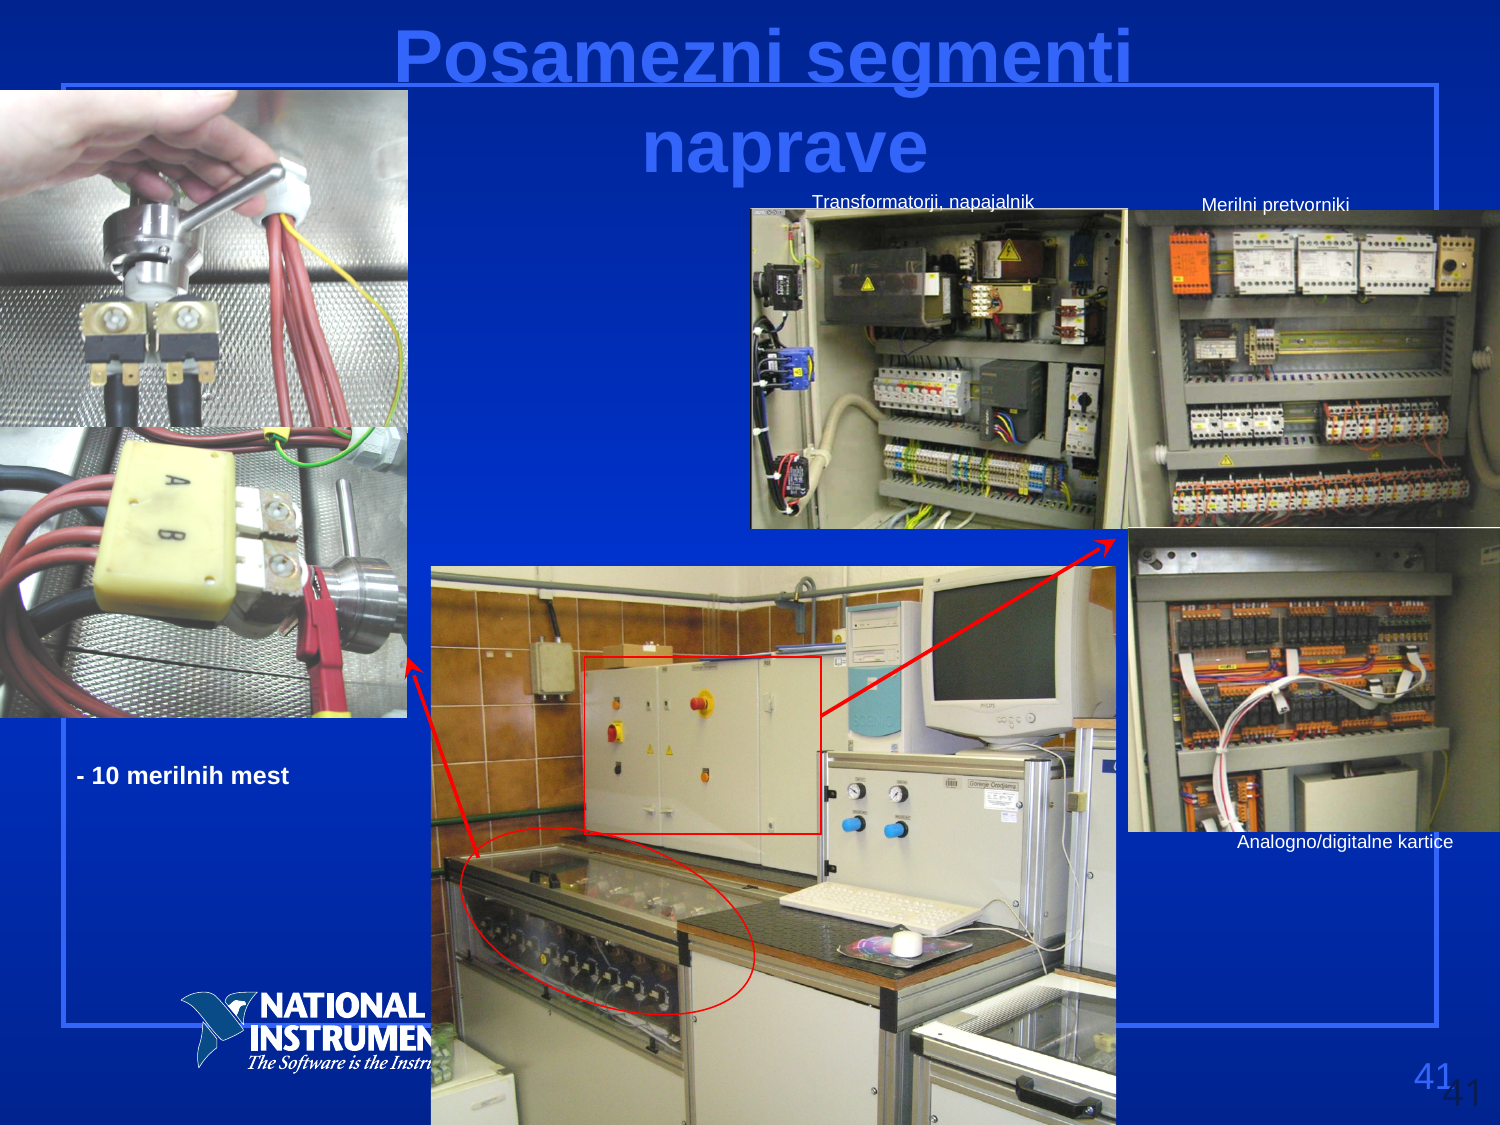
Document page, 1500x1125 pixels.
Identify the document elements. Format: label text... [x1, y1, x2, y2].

picture [750, 208, 1500, 832]
picture [462, 829, 753, 1013]
picture [430, 566, 1117, 1125]
text_box Analogno/digitalne kartice [1222, 822, 1471, 861]
picture [0, 90, 408, 718]
text_box Merilni pretvorniki [1186, 184, 1409, 223]
text_box Transformatorji, napajalnik [797, 182, 1079, 221]
text_box <number> [1350, 1061, 1500, 1106]
picture [585, 658, 820, 833]
text_box - 10 merilnih mest [53, 751, 313, 797]
picture [430, 566, 1065, 848]
text_box Posamezni segmenti naprave [230, 0, 1341, 196]
